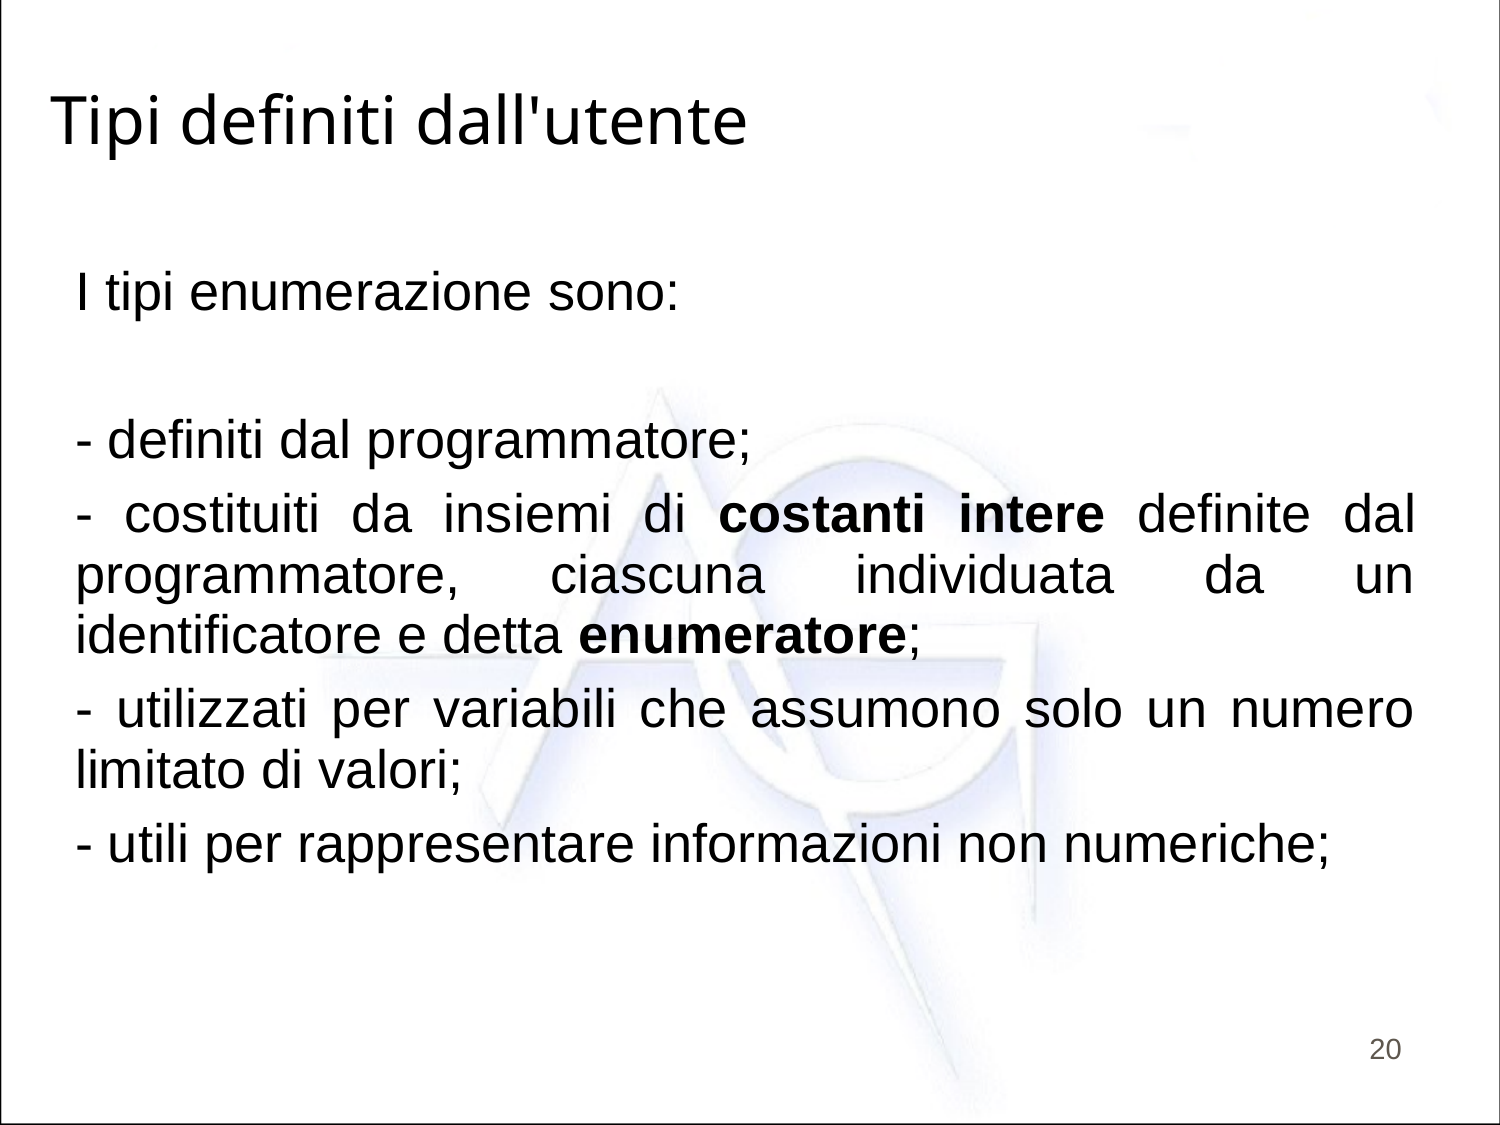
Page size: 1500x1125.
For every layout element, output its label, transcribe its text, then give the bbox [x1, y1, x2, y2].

list I tipi enumerazione sono: - definiti dal programmatore; - costituiti da insiemi di costanti intere definite dal programmatore, ciascuna individuata da un identificatore e detta enumeratore; - utilizzati per variabili che assumono solo un numero limitato di valori; - utili per rappresentare informazioni non numeriche; [74, 187, 1417, 1038]
title Tipi definiti dall'utente [49, 7, 1438, 231]
picture [0, 0, 1500, 1125]
